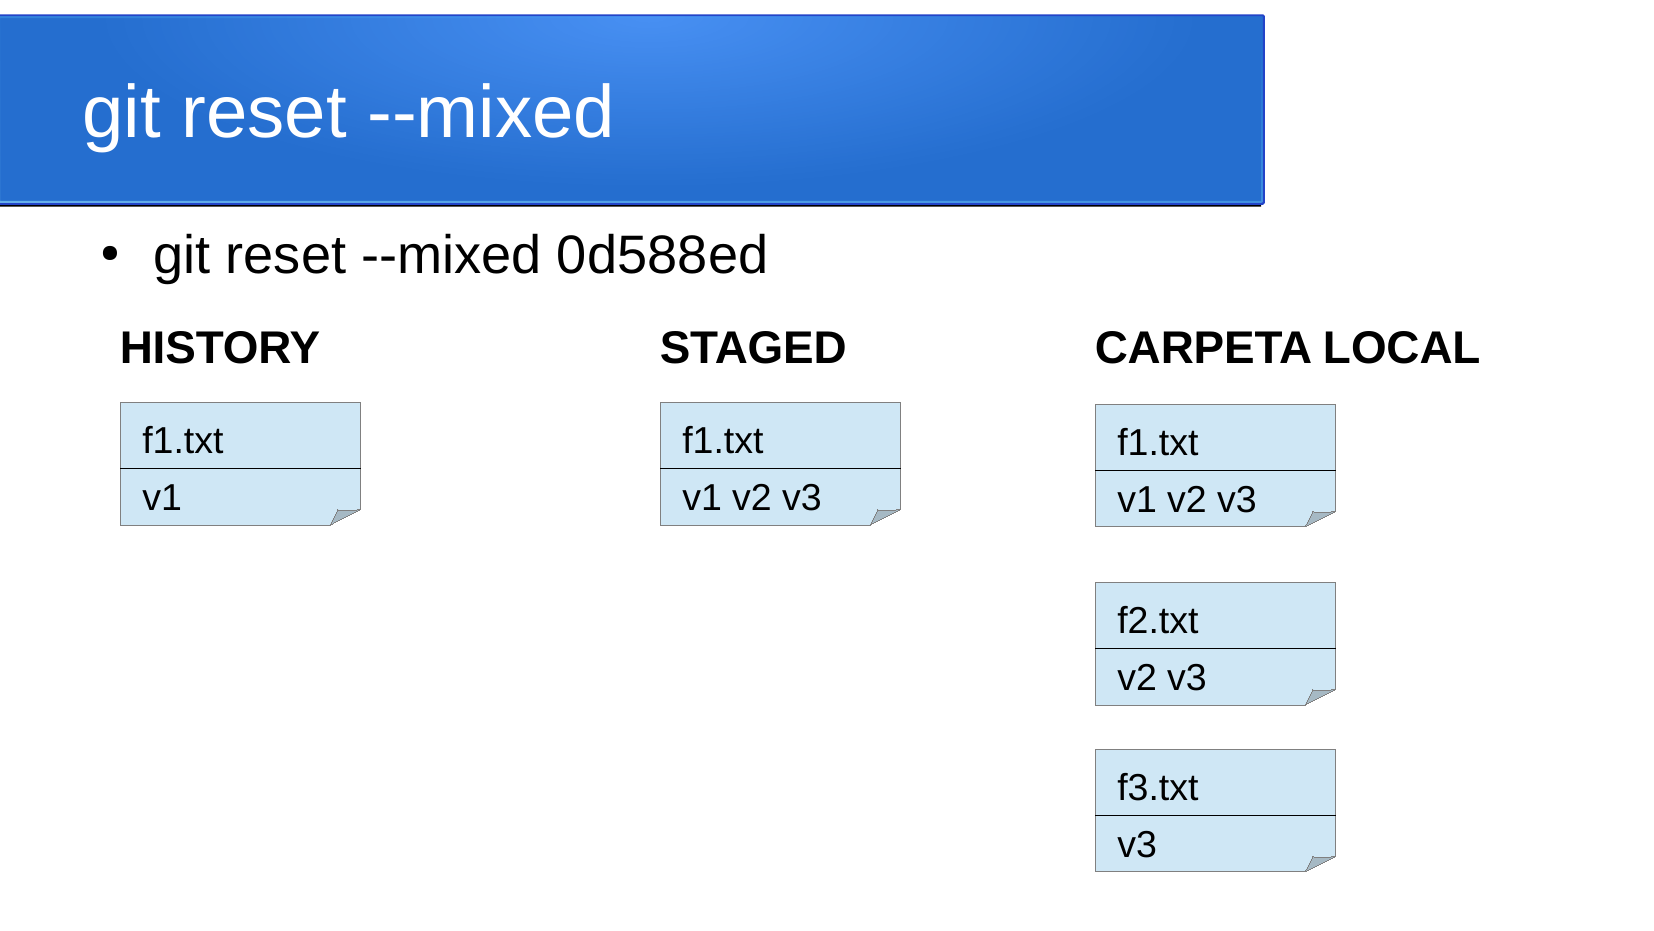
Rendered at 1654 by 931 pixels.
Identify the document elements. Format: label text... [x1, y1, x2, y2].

title git reset --mixed [82, 35, 1235, 189]
text_box [120, 469, 127, 526]
text_box f1.txt [1102, 414, 1223, 470]
text_box v3 [1102, 816, 1238, 873]
list git reset --mixed 0d588ed [82, 224, 1571, 901]
text_box [1095, 582, 1336, 648]
text_box [1095, 471, 1102, 527]
text_box [1238, 649, 1336, 706]
text_box f1.txt [127, 412, 248, 468]
text_box [660, 469, 667, 526]
text_box STAGED [645, 315, 1006, 382]
text_box v1 v2 v3 [1102, 471, 1291, 528]
text_box f2.txt [1102, 592, 1223, 648]
text_box v1 [127, 469, 331, 526]
text_box f3.txt [1102, 759, 1223, 815]
text_box [1095, 404, 1336, 470]
text_box [331, 469, 361, 525]
text_box [1095, 749, 1336, 815]
text_box [120, 402, 361, 468]
text_box [871, 469, 901, 525]
text_box HISTORY [105, 315, 466, 382]
text_box [1095, 816, 1102, 872]
text_box CARPETA LOCAL [1080, 315, 1546, 432]
text_box v1 v2 v3 [667, 469, 871, 526]
text_box [1238, 816, 1336, 872]
text_box [1291, 471, 1336, 527]
text_box f1.txt [667, 412, 788, 468]
text_box [660, 402, 901, 468]
text_box v2 v3 [1102, 649, 1238, 706]
text_box [1095, 649, 1102, 706]
